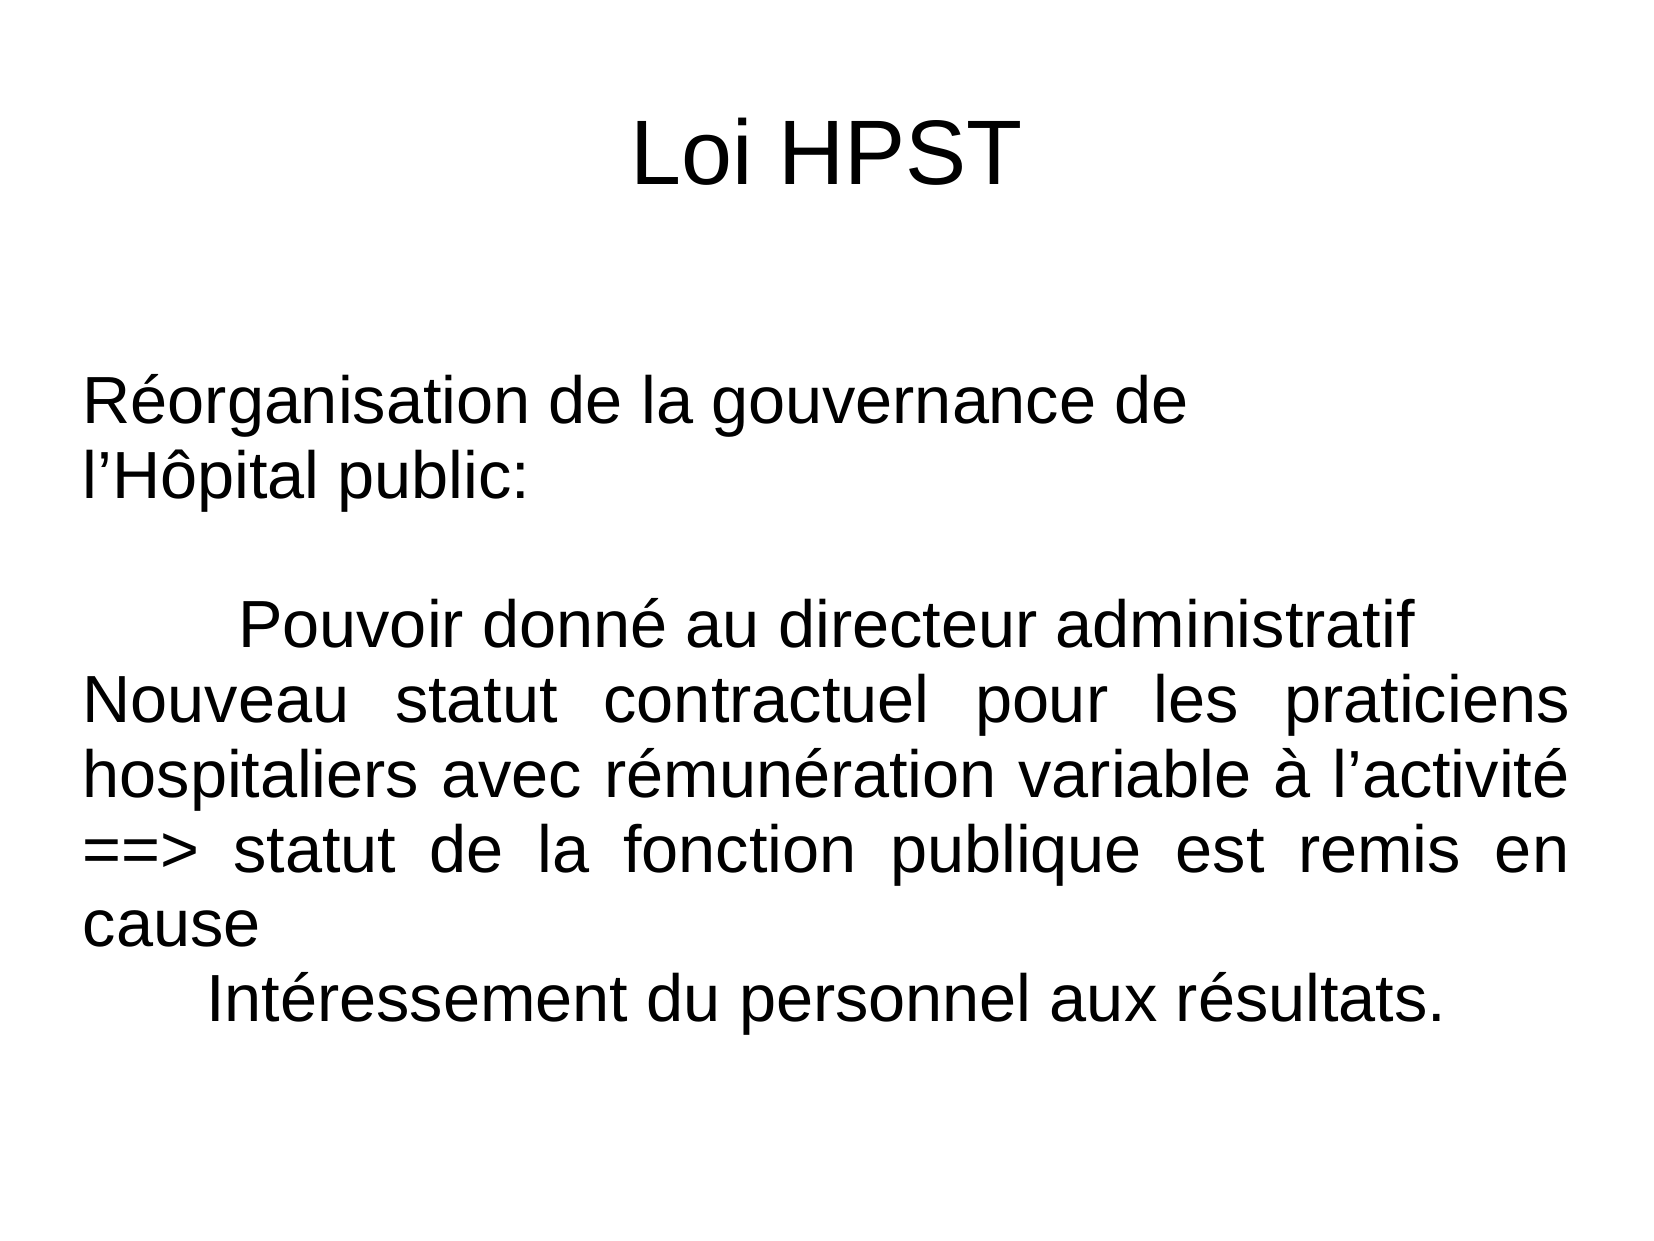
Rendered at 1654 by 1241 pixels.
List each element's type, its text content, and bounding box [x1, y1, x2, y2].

title Loi HPST [82, 49, 1571, 257]
subtitle Réorganisation de la gouvernance de l’Hôpital public: Pouvoir donné au directeur administratif Nouveau statut contractuel pour les praticiens hospitaliers avec rémunération variable à l’activité ==> statut de la fonction publique est remis en cause Intéressement du personnel aux résultats. [82, 290, 1571, 1109]
